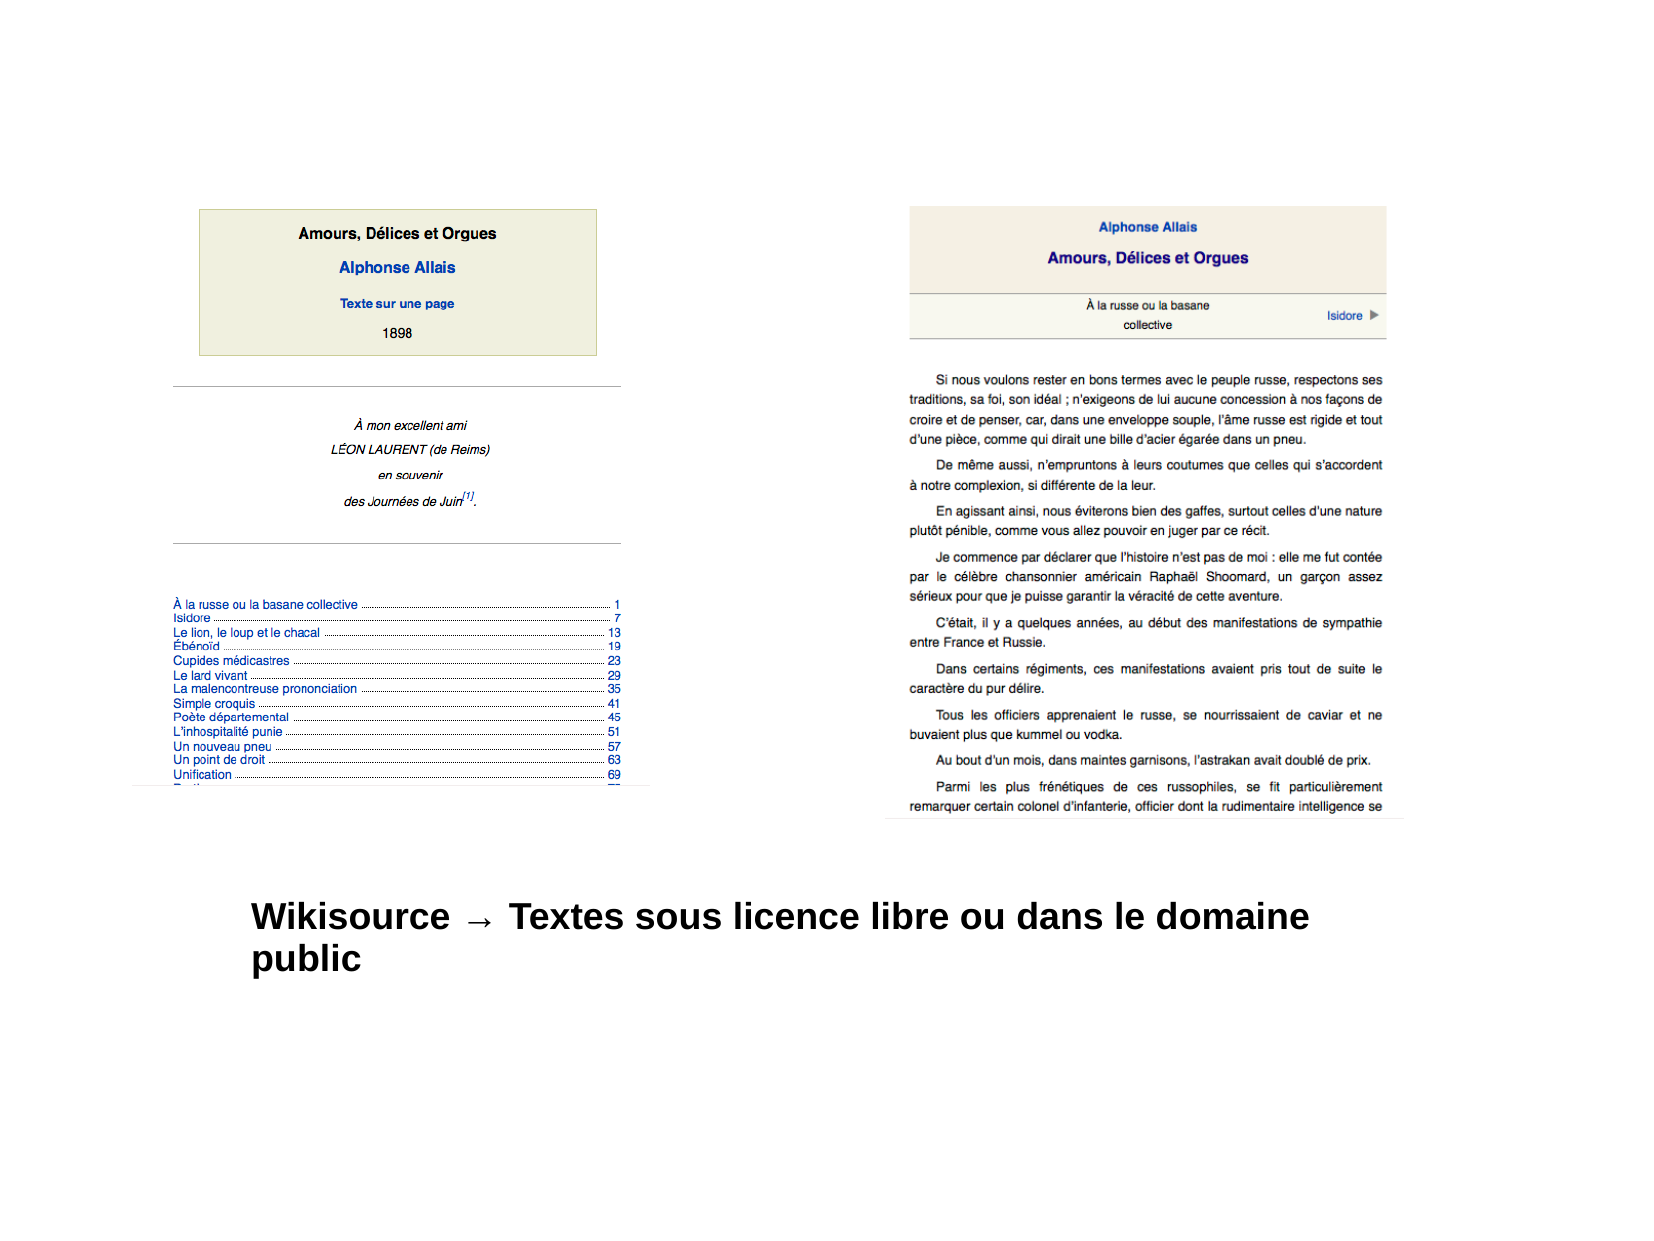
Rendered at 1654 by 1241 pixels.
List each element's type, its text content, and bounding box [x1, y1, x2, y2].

picture [132, 206, 650, 786]
picture [885, 206, 1404, 819]
text_box Wikisource → Textes sous licence libre ou dans le domaine public [236, 888, 1447, 945]
